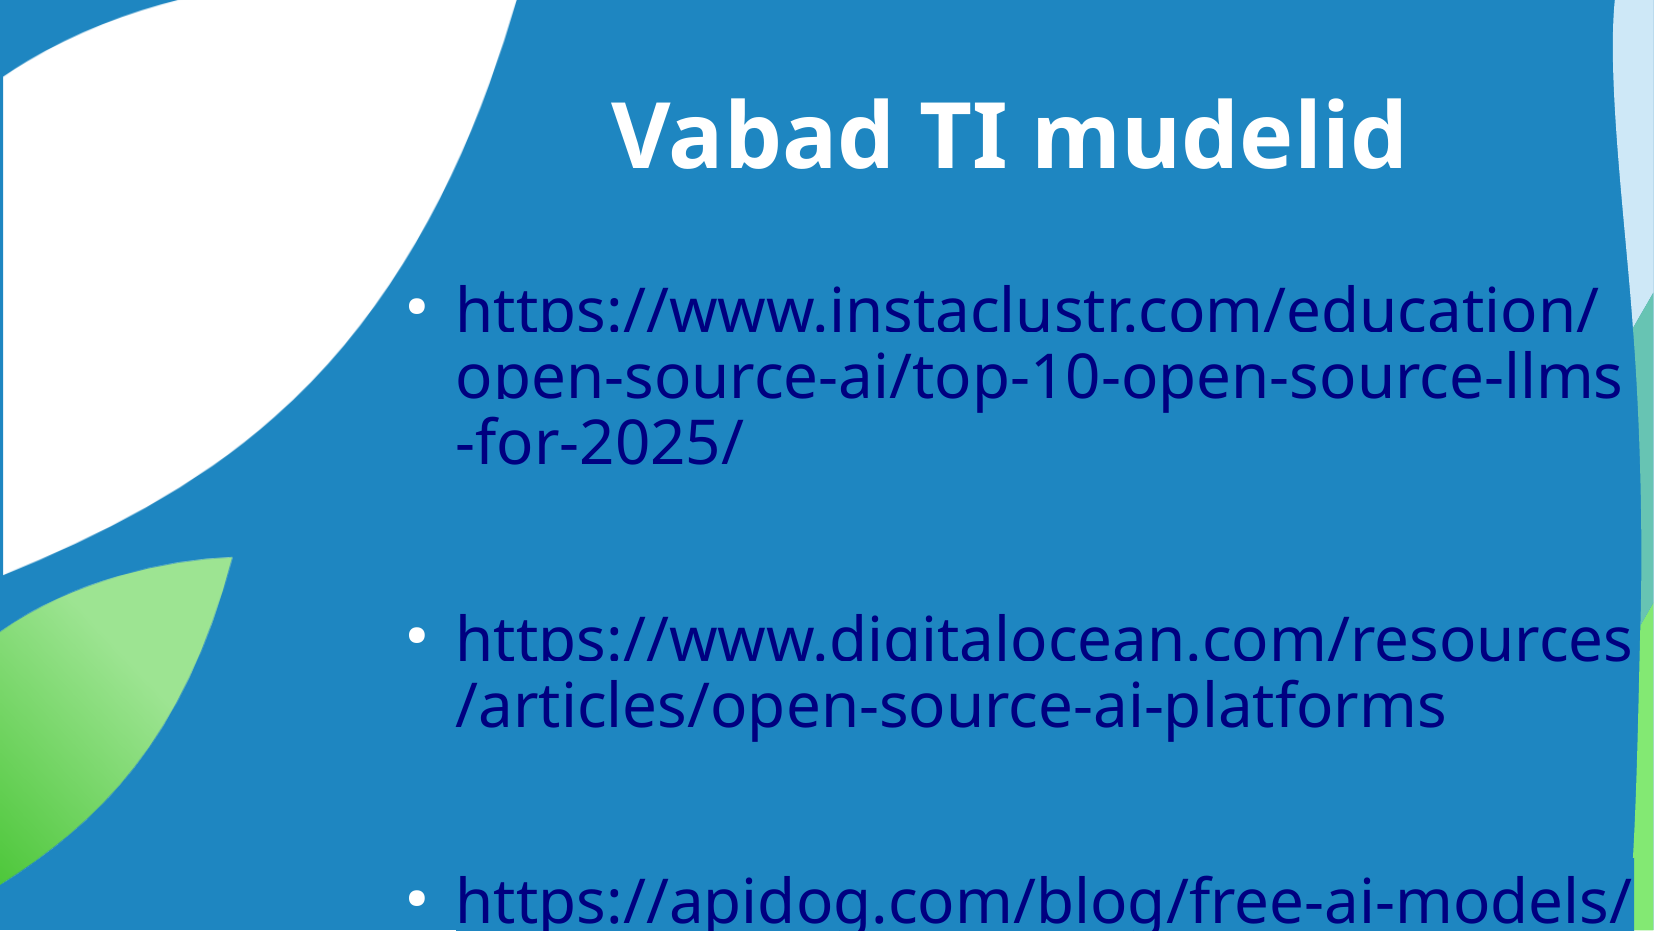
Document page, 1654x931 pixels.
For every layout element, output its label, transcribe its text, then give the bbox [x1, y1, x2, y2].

list https://www.instaclustr.com/education/open-source-ai/top-10-open-source-llms-for-2025/ https://www.digitalocean.com/resources/articles/open-source-ai-platforms https://apidog.com/blog/free-ai-models/ [389, 265, 1636, 827]
title Vabad TI mudelid [383, 59, 1636, 207]
picture [0, 0, 517, 885]
